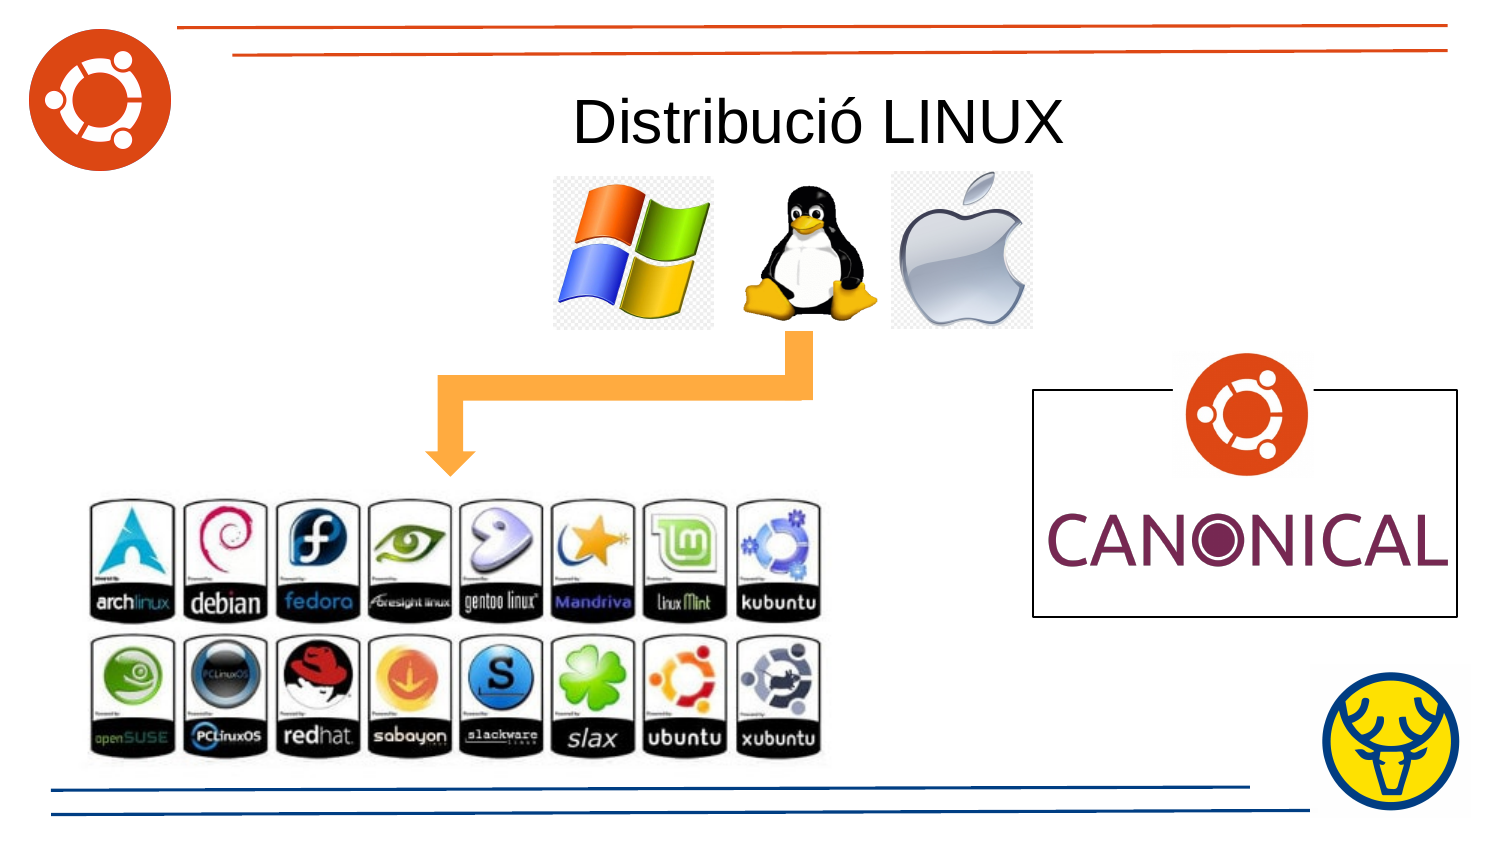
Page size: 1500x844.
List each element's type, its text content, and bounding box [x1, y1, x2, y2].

picture [29, 29, 171, 171]
title Distribució LINUX [190, 78, 1449, 171]
picture [1310, 664, 1471, 818]
text_box [425, 331, 813, 477]
picture [1172, 351, 1314, 478]
picture [739, 182, 881, 324]
picture [64, 478, 843, 783]
picture [891, 171, 1033, 329]
picture [553, 176, 714, 330]
picture [1048, 513, 1448, 567]
